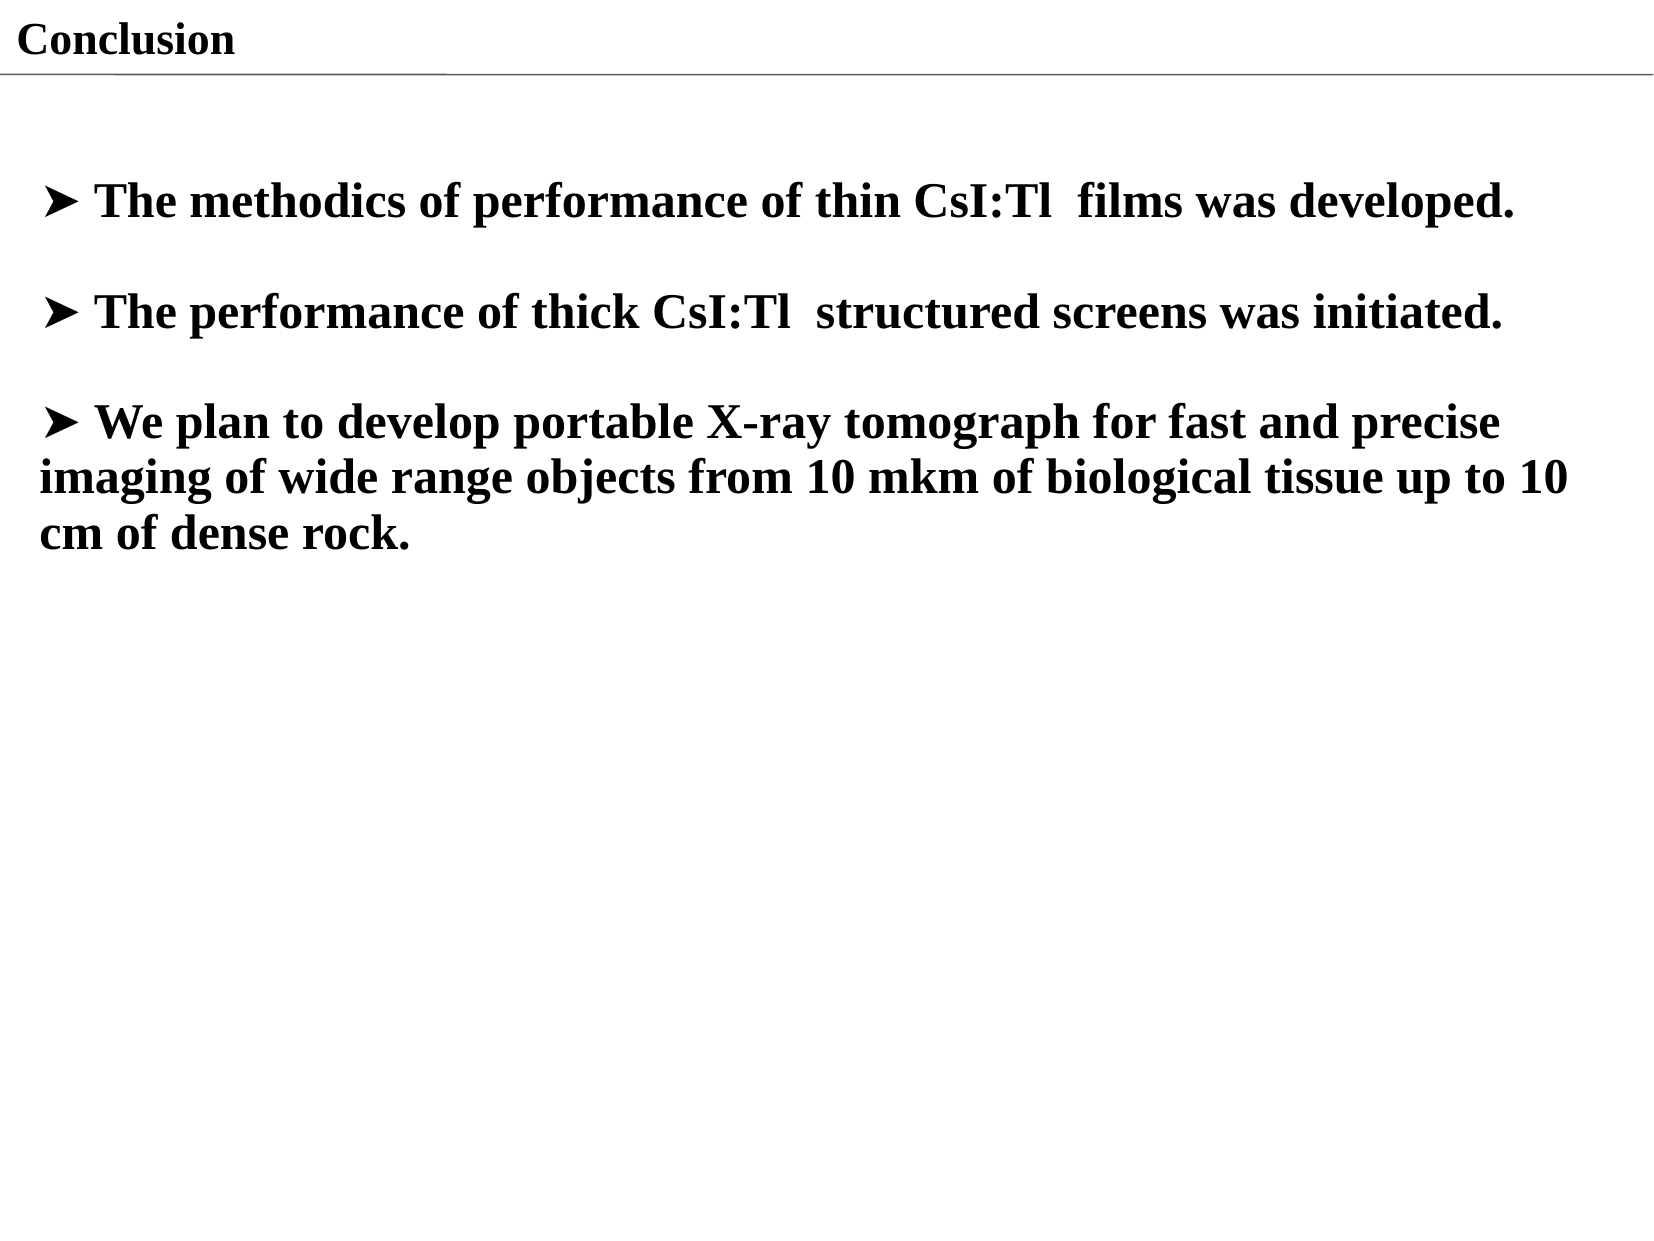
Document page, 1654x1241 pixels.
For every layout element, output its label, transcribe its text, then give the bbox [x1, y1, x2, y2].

text_box Conclusion [1, 0, 1631, 73]
text_box ➤ The methodics of performance of thin CsI:Tl films was developed. ➤ The performance of thick CsI:Tl structured screens was initiated. ➤ We plan to develop portable X-ray tomograph for fast and precise imaging of wide range objects from 10 mkm of biological tissue up to 10 cm of dense rock. [24, 165, 1642, 531]
text_box [17, 531, 1654, 714]
